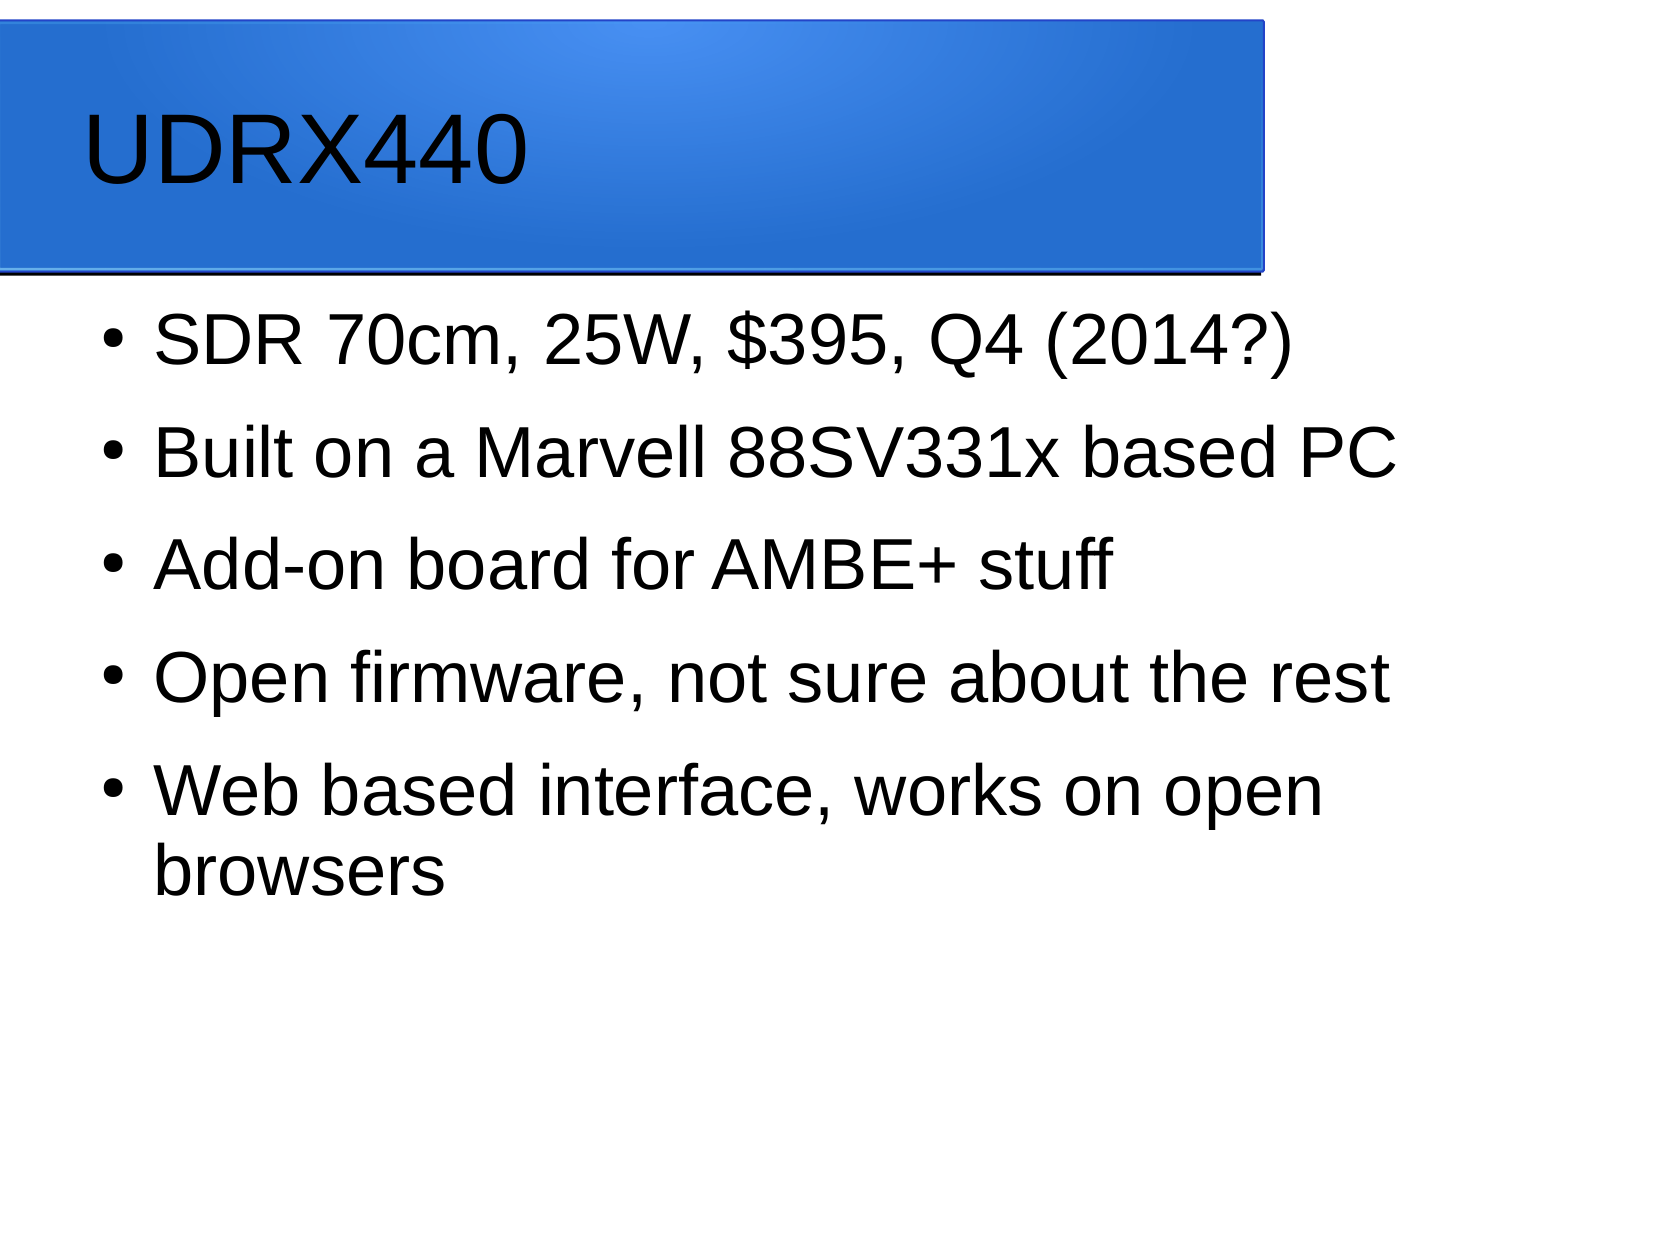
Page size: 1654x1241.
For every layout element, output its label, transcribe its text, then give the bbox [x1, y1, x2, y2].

list SDR 70cm, 25W, $395, Q4 (2014?) Built on a Marvell 88SV331x based PC Add-on board for AMBE+ stuff Open firmware, not sure about the rest Web based interface, works on open browsers [82, 299, 1571, 1019]
title UDRX440 [82, 47, 1235, 252]
